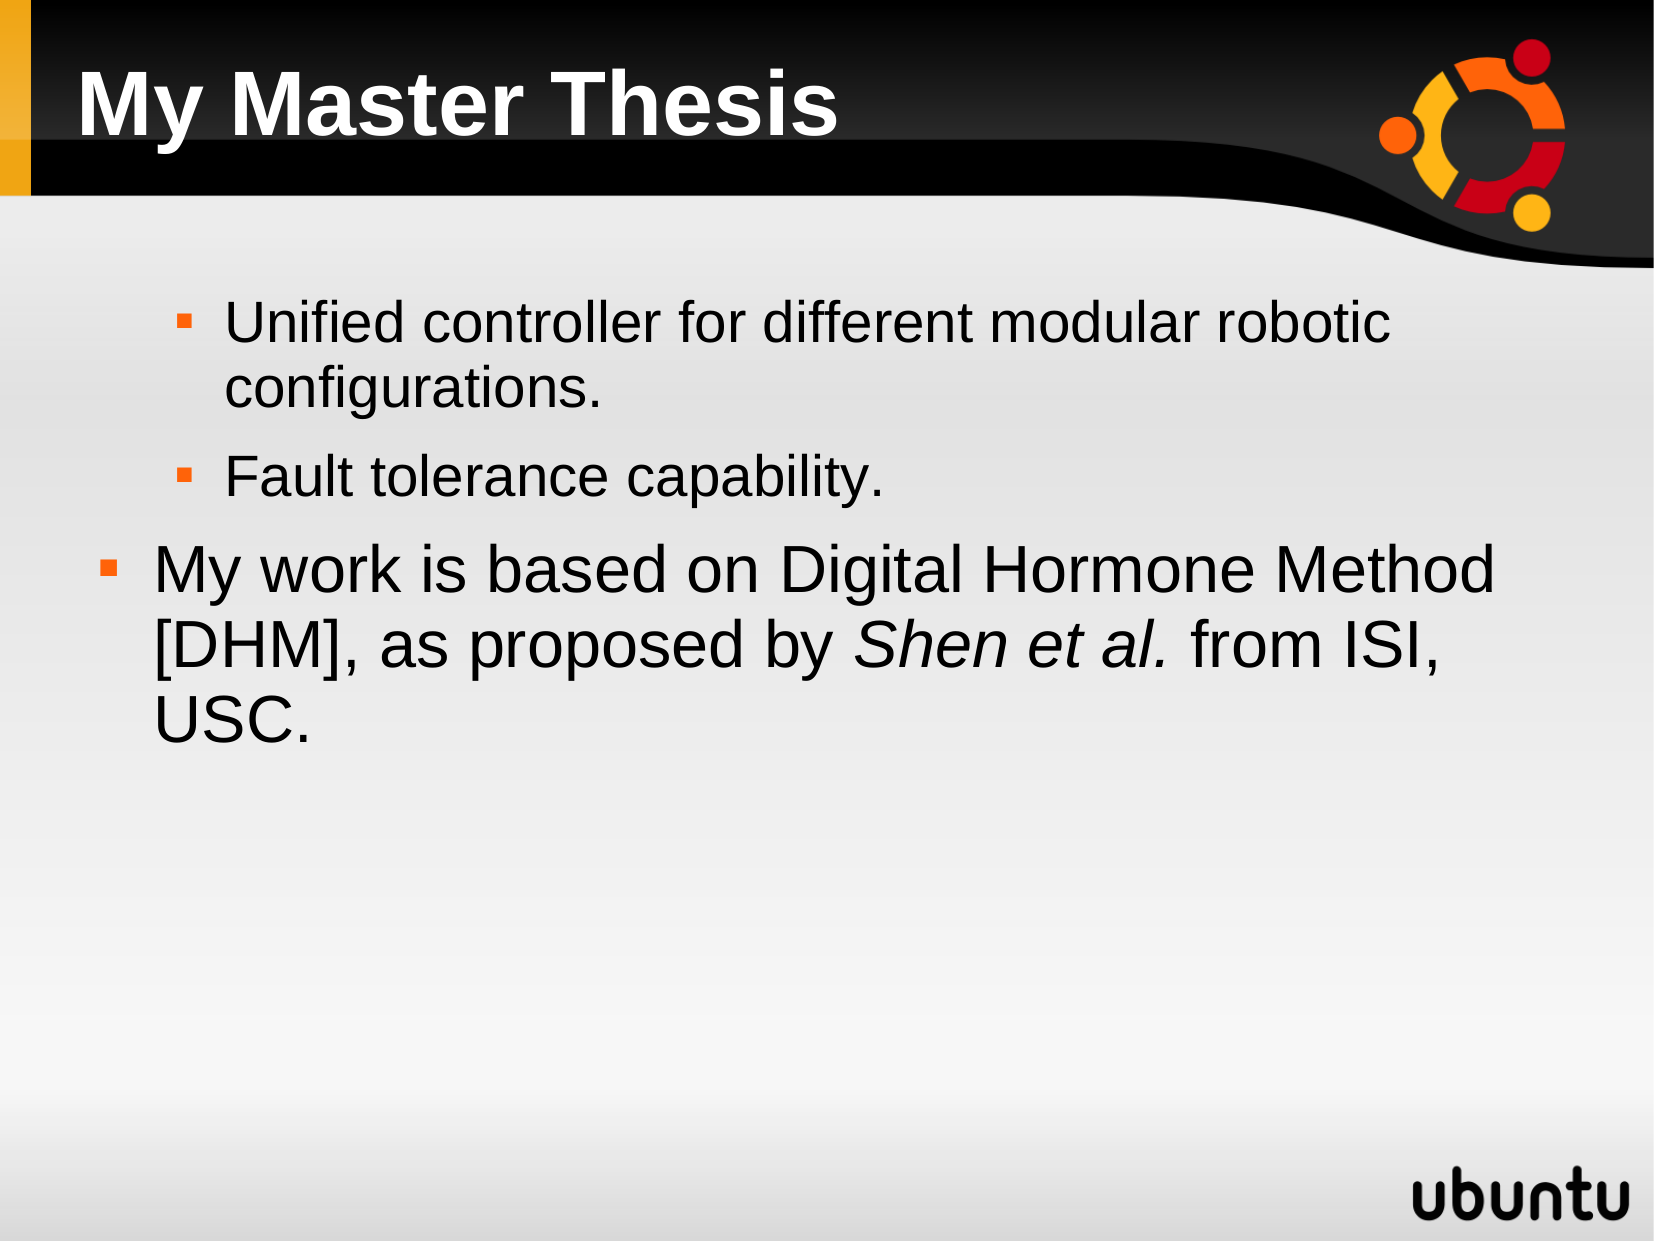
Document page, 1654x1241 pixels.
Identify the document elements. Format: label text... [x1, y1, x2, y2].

list Unified controller for different modular robotic configurations. Fault tolerance capability. My work is based on Digital Hormone Method [DHM], as proposed by Shen et al. from ISI, USC. [82, 290, 1571, 1094]
title My Master Thesis [76, 7, 1565, 200]
picture [0, 0, 1654, 1241]
